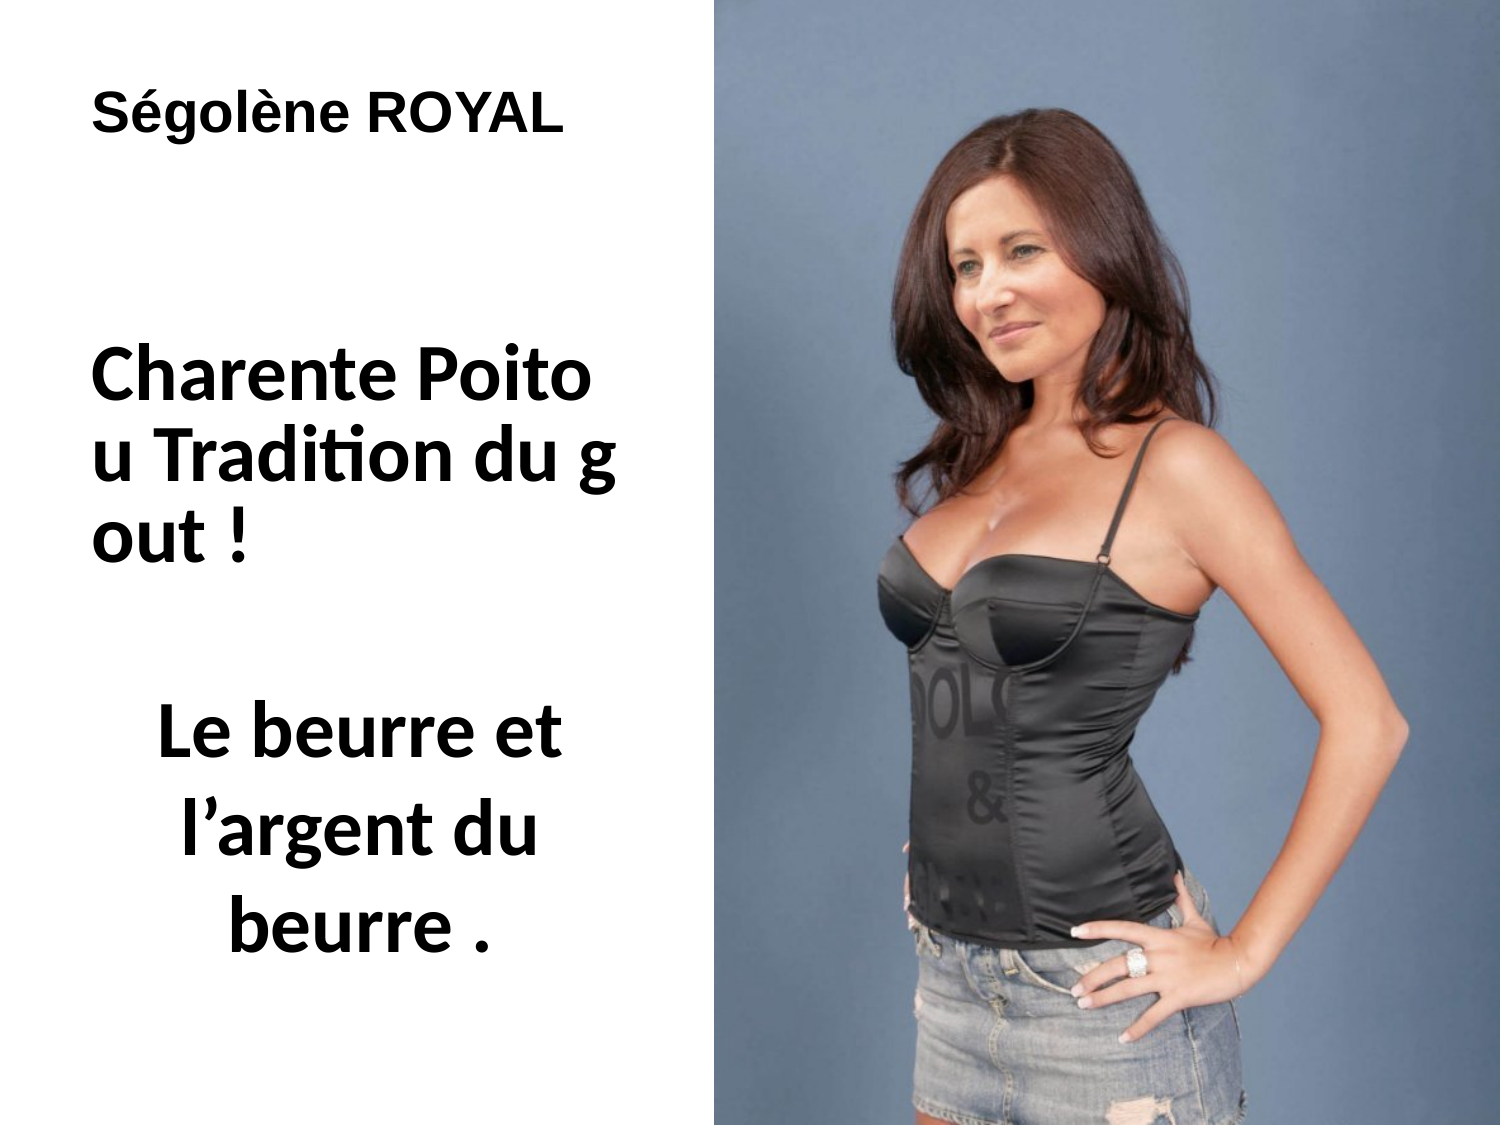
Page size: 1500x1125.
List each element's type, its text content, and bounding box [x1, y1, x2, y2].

title Charente Poitou Tradition du gout ! Le beurre et l’argent du beurre . [76, 208, 644, 953]
text_box Ségolène ROYAL [77, 66, 632, 151]
picture [714, 0, 1500, 1125]
